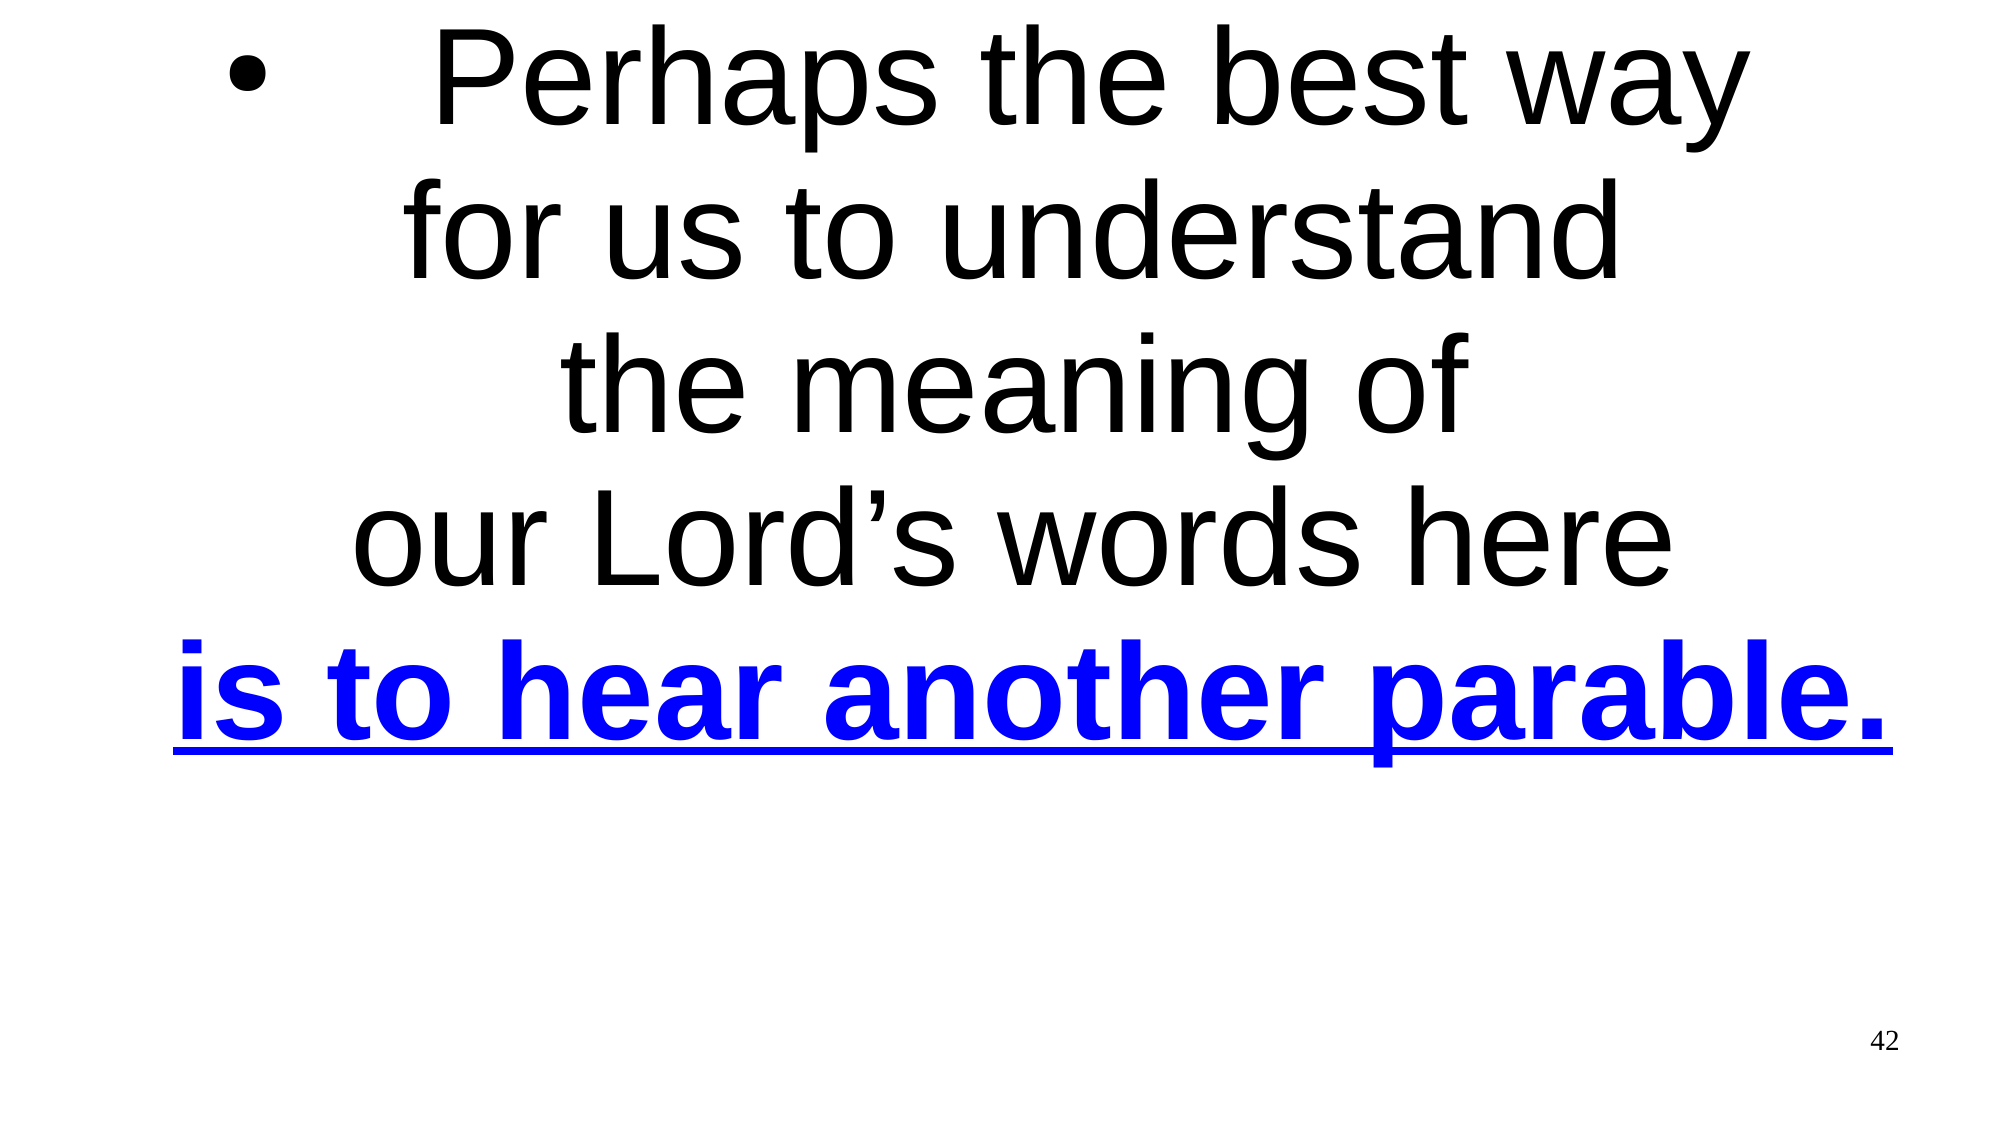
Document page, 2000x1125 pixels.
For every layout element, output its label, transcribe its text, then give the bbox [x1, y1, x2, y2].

list Perhaps the best way for us to understand the meaning of our Lord’s words here is to hear another parable. [0, 0, 1996, 1123]
